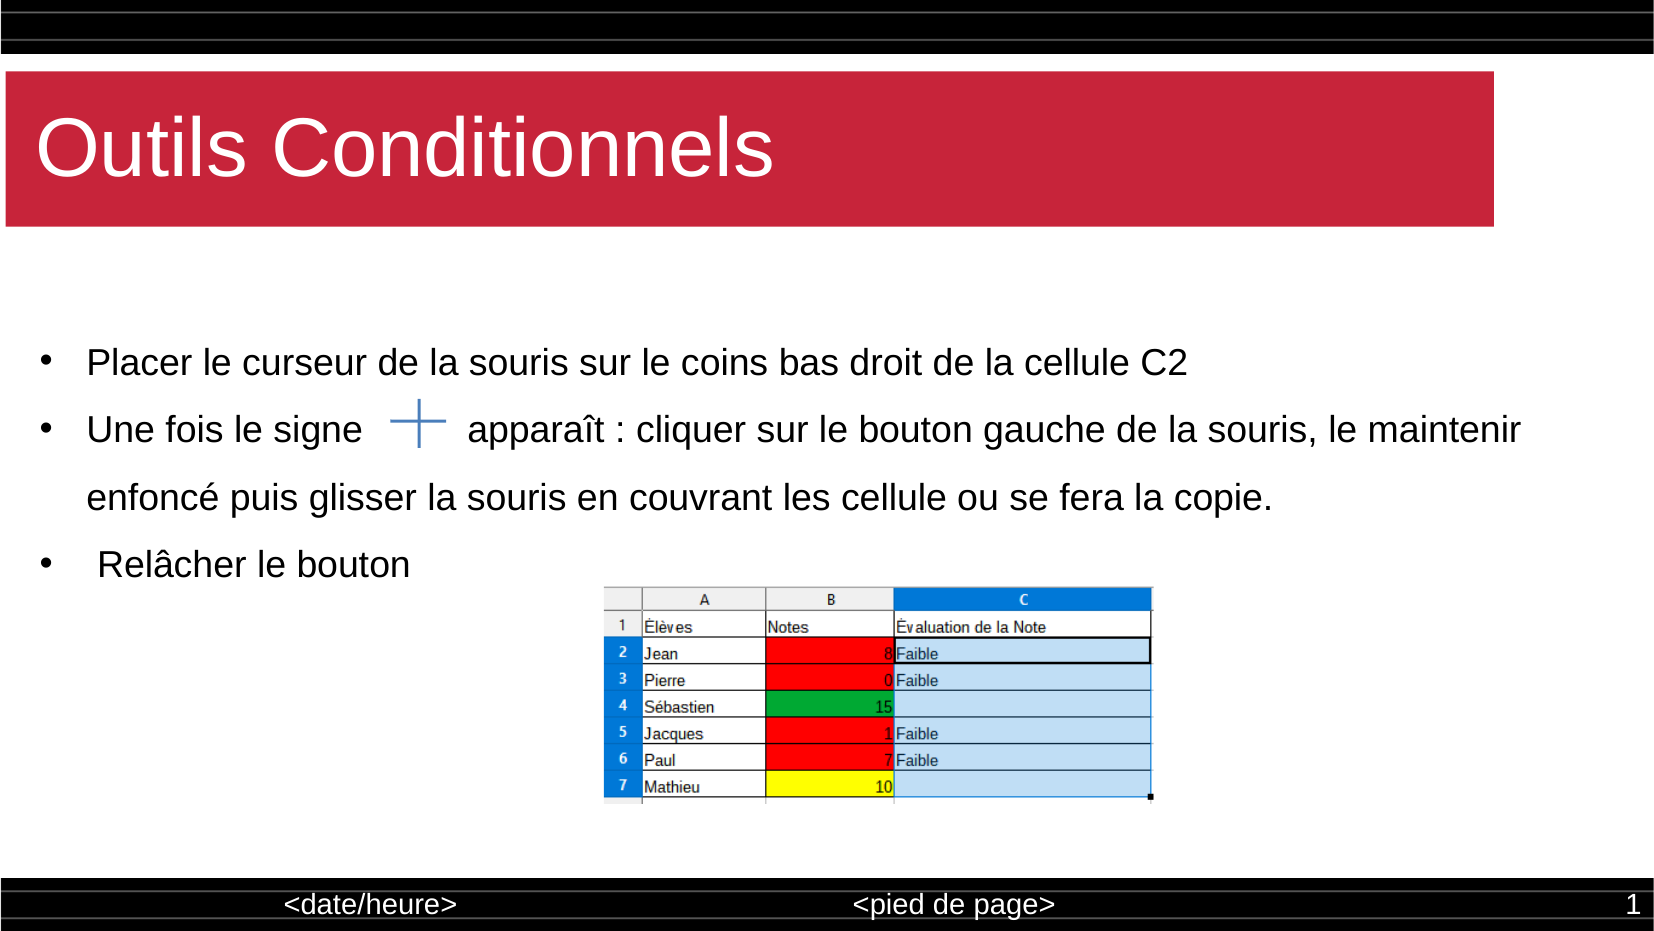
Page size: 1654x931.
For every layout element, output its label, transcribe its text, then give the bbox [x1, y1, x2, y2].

picture [603, 586, 1154, 804]
picture [0, 0, 1654, 54]
text_box Placer le curseur de la souris sur le coins bas droit de la cellule C2 Une fois le signe apparaît : cliquer sur le bouton gauche de la souris, le maintenir enfoncé puis glisser la souris en couvrant les cellule ou se fera la copie. Relâcher le bouton [24, 307, 1600, 593]
text_box Outils Conditionnels [5, 71, 1494, 227]
picture [0, 878, 1654, 931]
